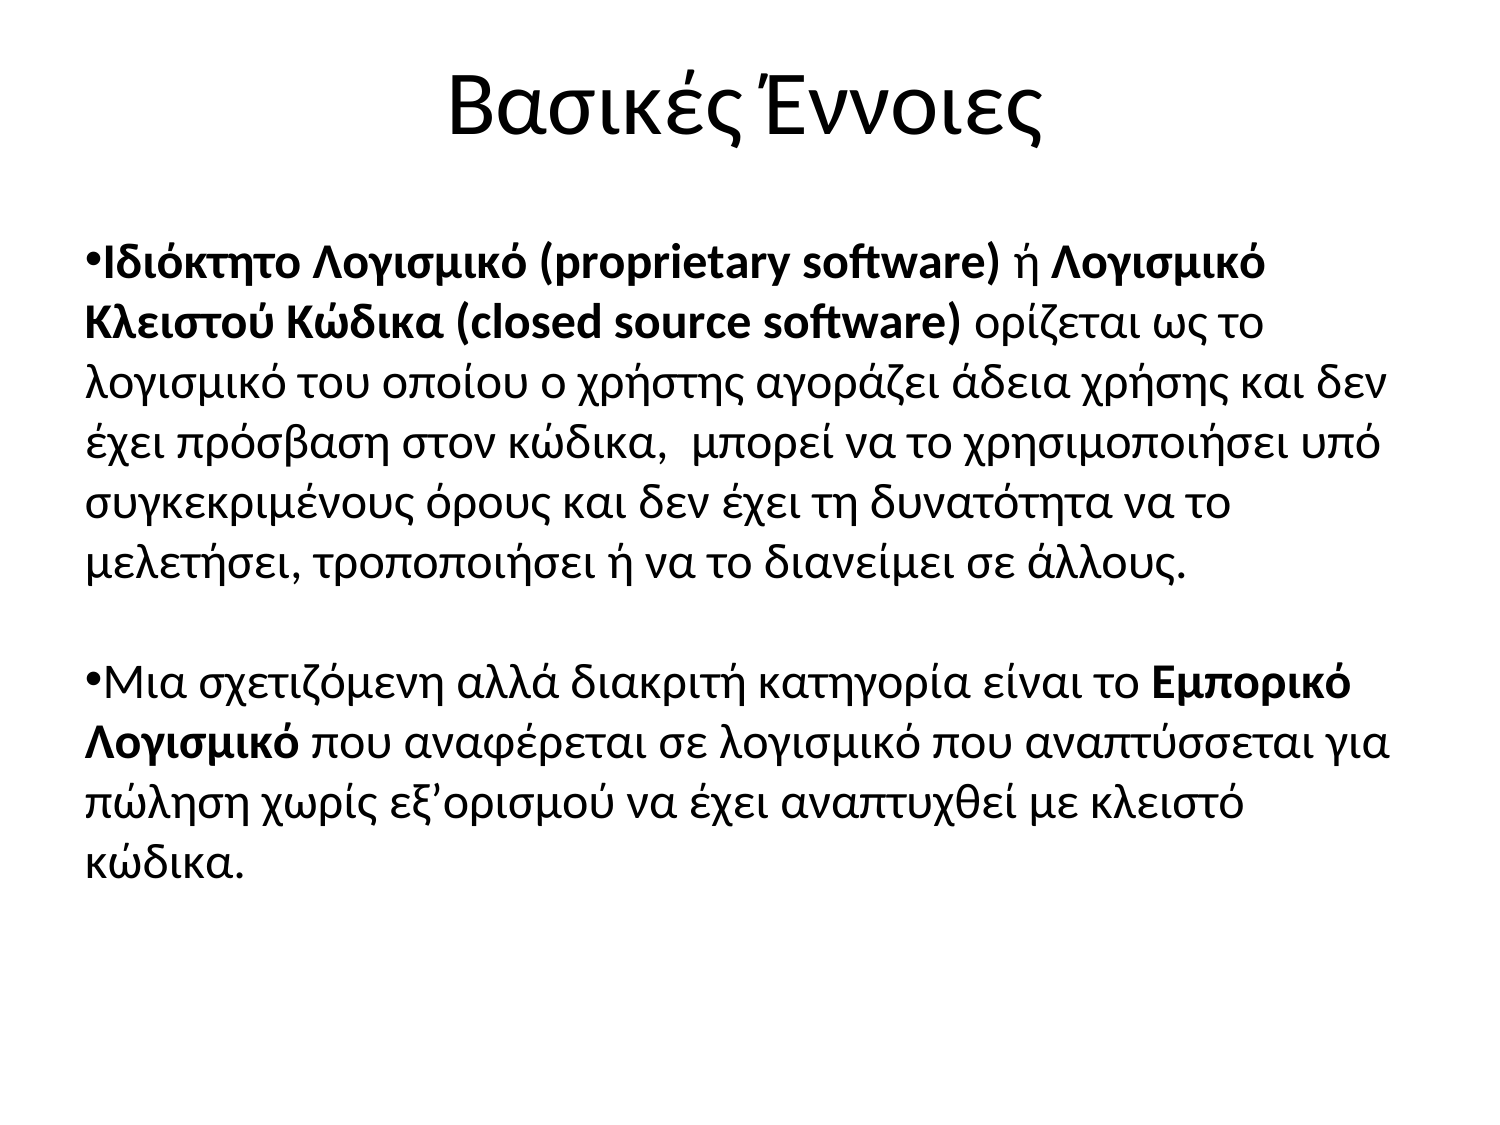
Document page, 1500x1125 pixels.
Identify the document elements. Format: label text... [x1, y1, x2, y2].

text_box Ιδιόκτητο Λογισμικό (proprietary software) ή Λογισμικό Κλειστού Κώδικα (closed source software) ορίζεται ως το λογισμικό του οποίου ο χρήστης αγοράζει άδεια χρήσης και δεν έχει πρόσβαση στον κώδικα, μπορεί να το χρησιμοποιήσει υπό συγκεκριμένους όρους και δεν έχει τη δυνατότητα να το μελετήσει, τροποποιήσει ή να το διανείμει σε άλλους. Μια σχετιζόμενη αλλά διακριτή κατηγορία είναι το Εμπορικό Λογισμικό που αναφέρεται σε λογισμικό που αναπτύσσεται για πώληση χωρίς εξ’ορισμού να έχει αναπτυχθεί με κλειστό κώδικα. [70, 175, 1421, 919]
text_box Βασικές Έννοιες [70, 35, 1421, 175]
